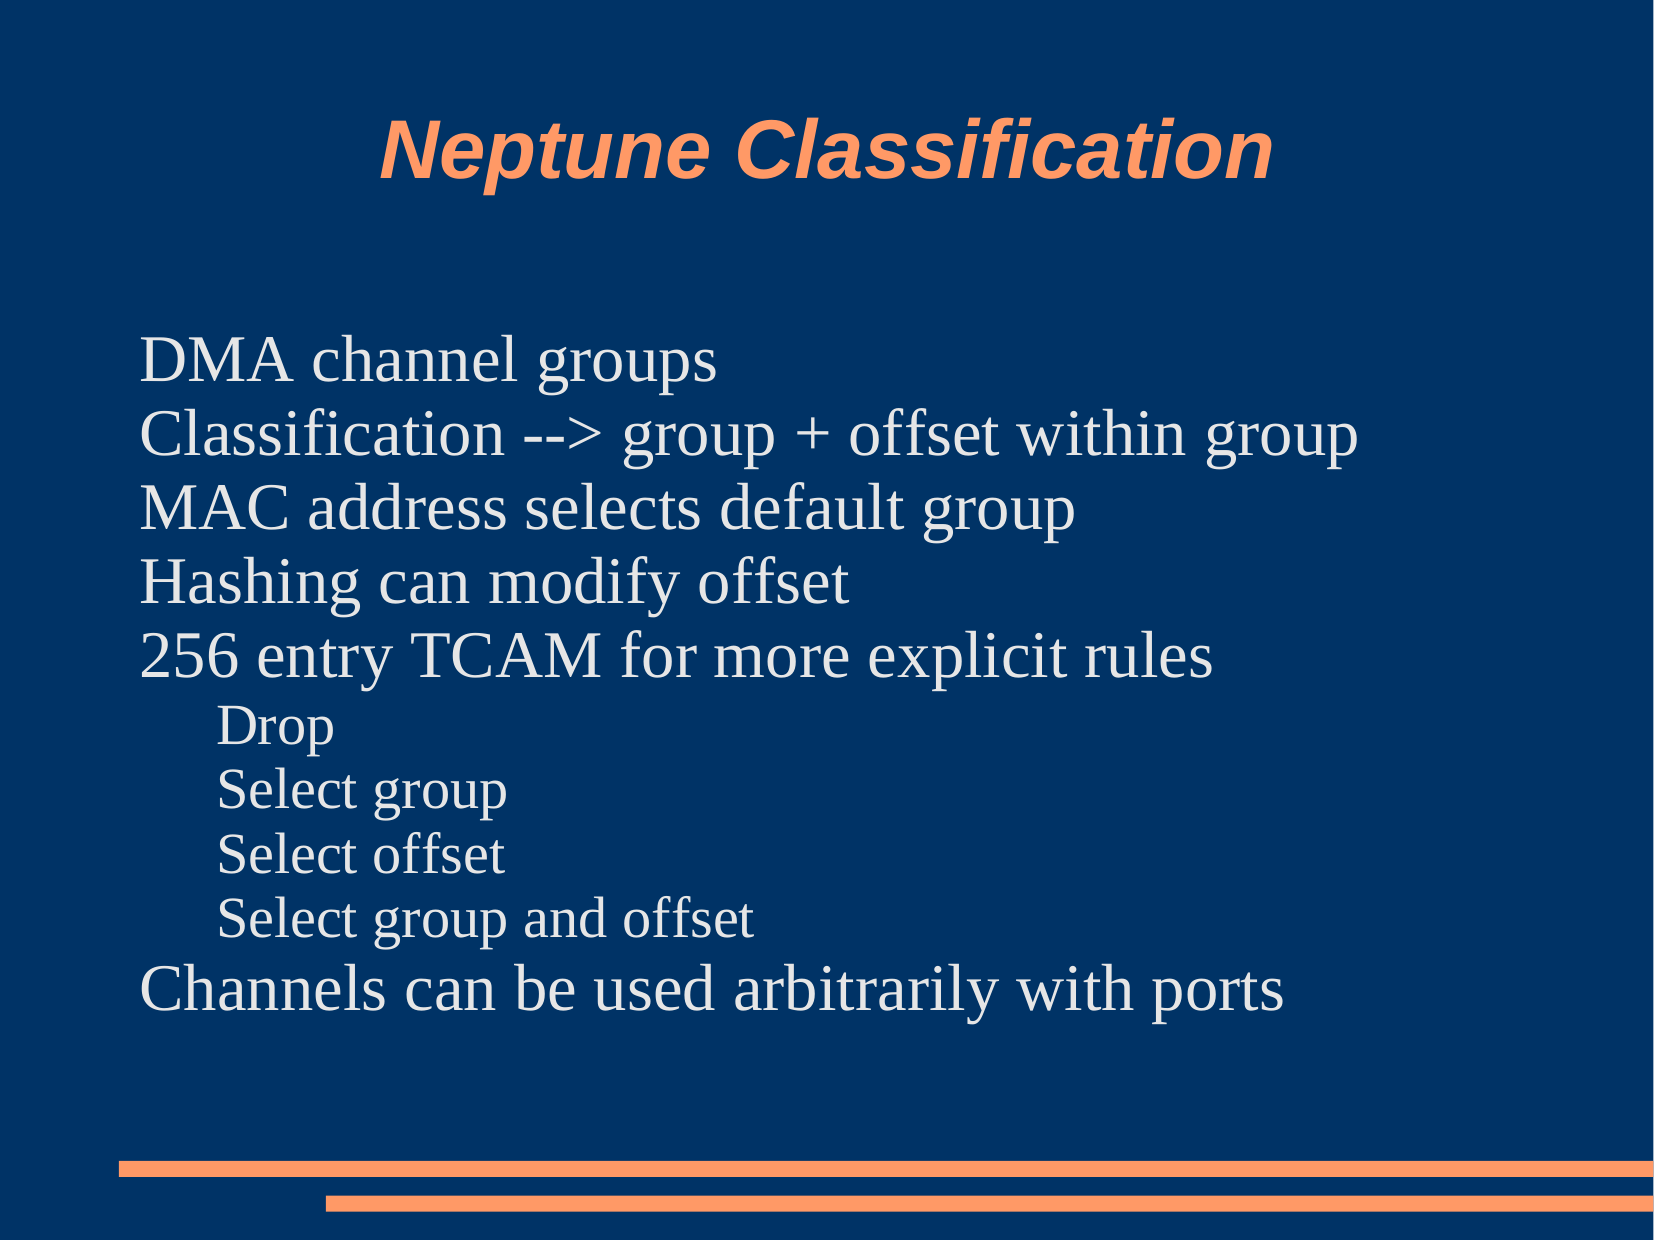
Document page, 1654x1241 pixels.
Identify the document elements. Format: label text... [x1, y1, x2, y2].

title Neptune Classification [121, 53, 1534, 247]
list DMA channel groups Classification --> group + offset within group MAC address selects default group Hashing can modify offset 256 entry TCAM for more explicit rules Drop Select group Select offset Select group and offset Channels can be used arbitrarily with ports [121, 322, 1561, 1118]
